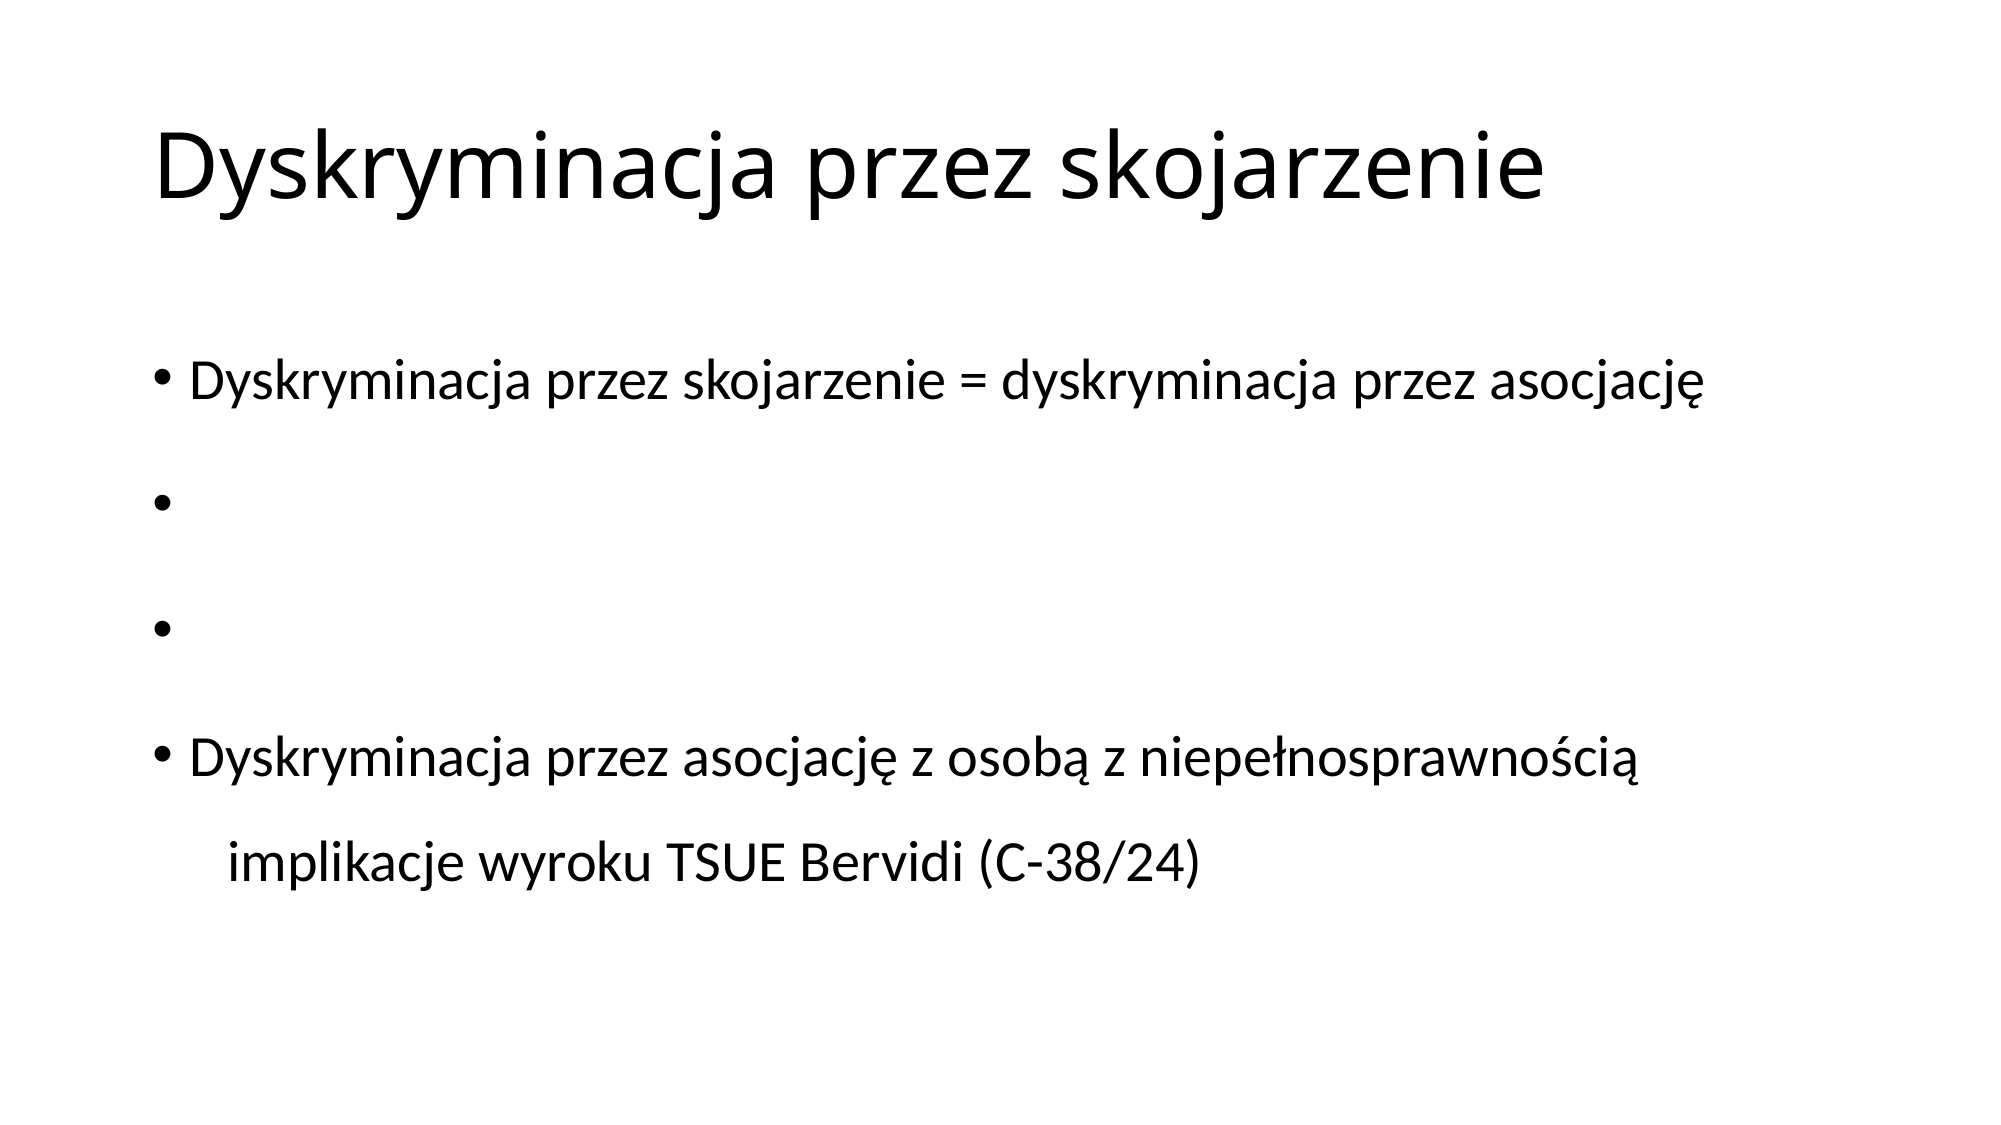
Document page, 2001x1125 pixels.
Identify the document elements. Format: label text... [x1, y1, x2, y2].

title Dyskryminacja przez skojarzenie [137, 59, 1863, 278]
list Dyskryminacja przez skojarzenie = dyskryminacja przez asocjację Dyskryminacja przez asocjację z osobą z niepełnosprawnością implikacje wyroku TSUE Bervidi (C-38/24) [137, 299, 1863, 1014]
